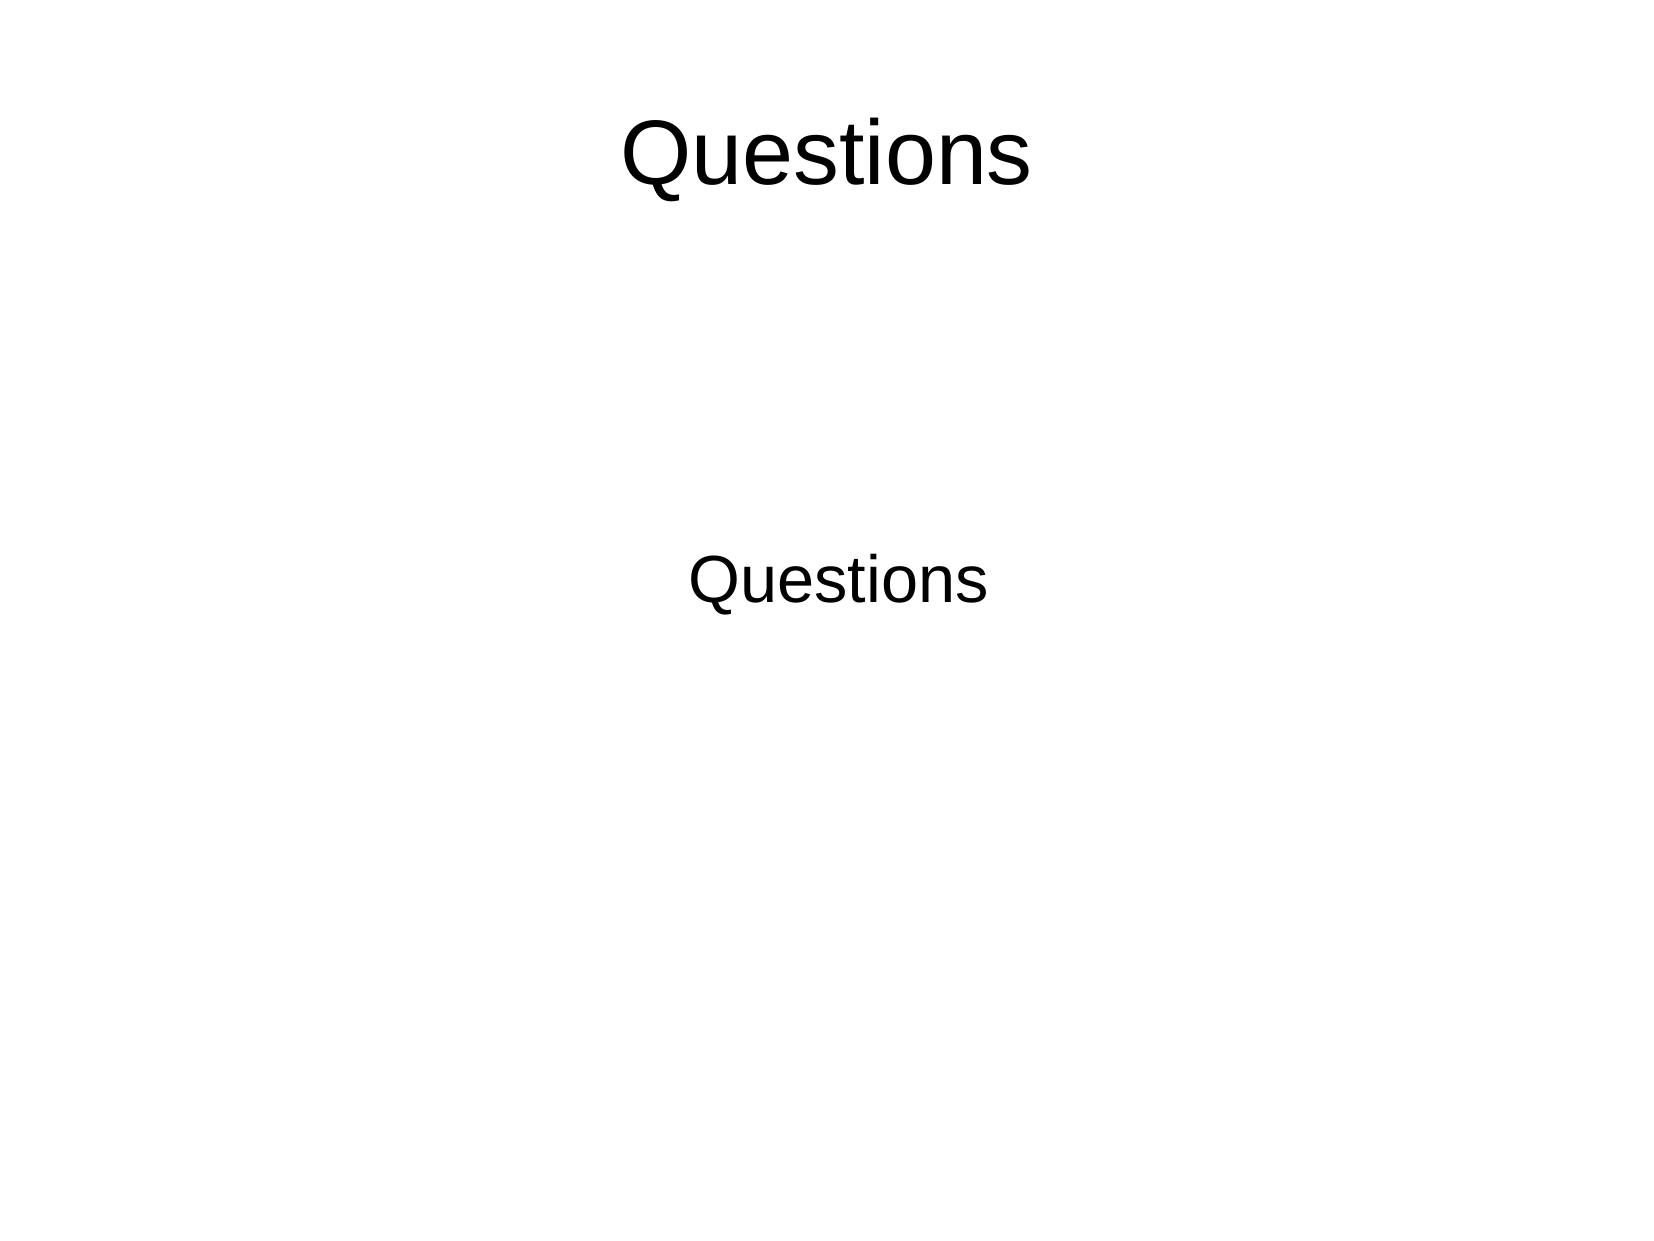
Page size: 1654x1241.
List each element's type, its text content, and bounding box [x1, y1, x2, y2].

subtitle Questions [82, 49, 1571, 1109]
